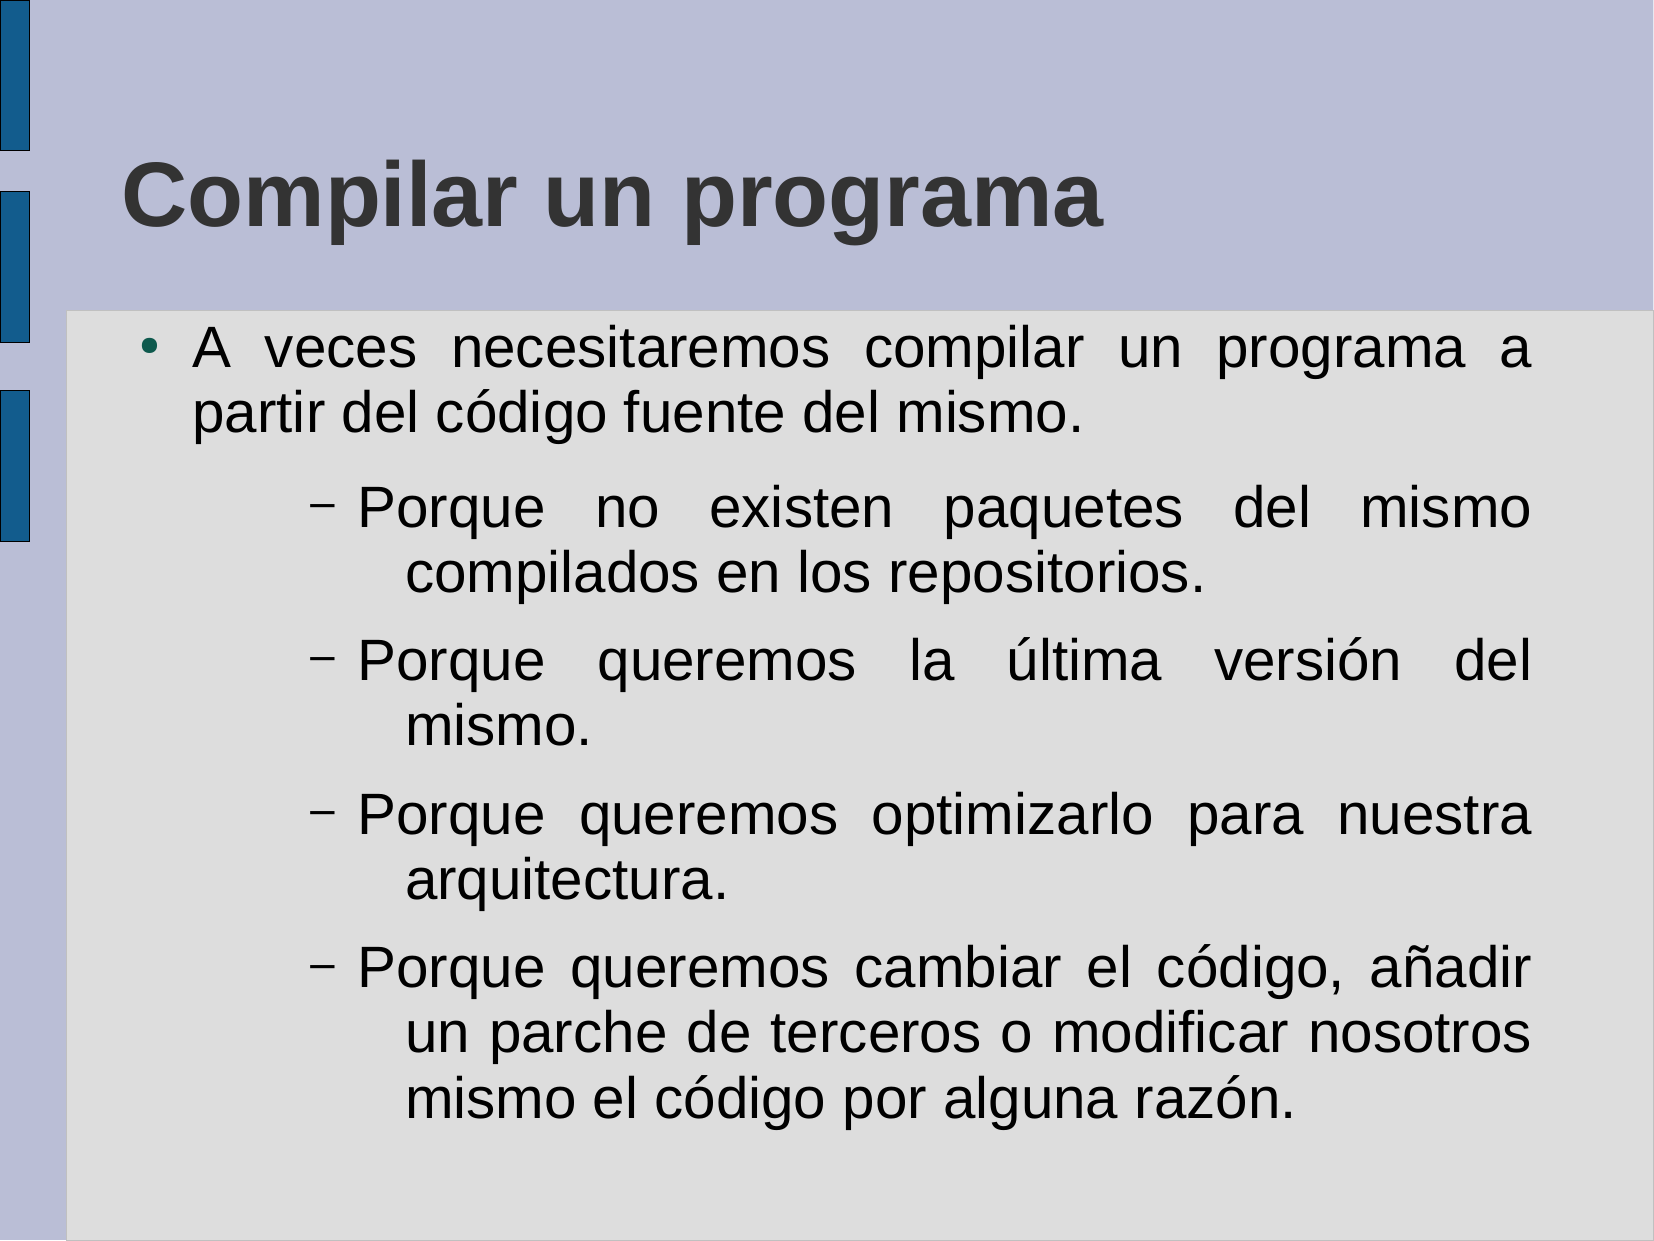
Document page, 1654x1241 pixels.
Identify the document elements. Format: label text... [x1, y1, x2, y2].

list A veces necesitaremos compilar un programa a partir del código fuente del mismo. Porque no existen paquetes del mismo compilados en los repositorios. Porque queremos la última versión del mismo. Porque queremos optimizarlo para nuestra arquitectura. Porque queremos cambiar el código, añadir un parche de terceros o modificar nosotros mismo el código por alguna razón. [121, 314, 1534, 1131]
title Compilar un programa [121, 91, 1534, 299]
